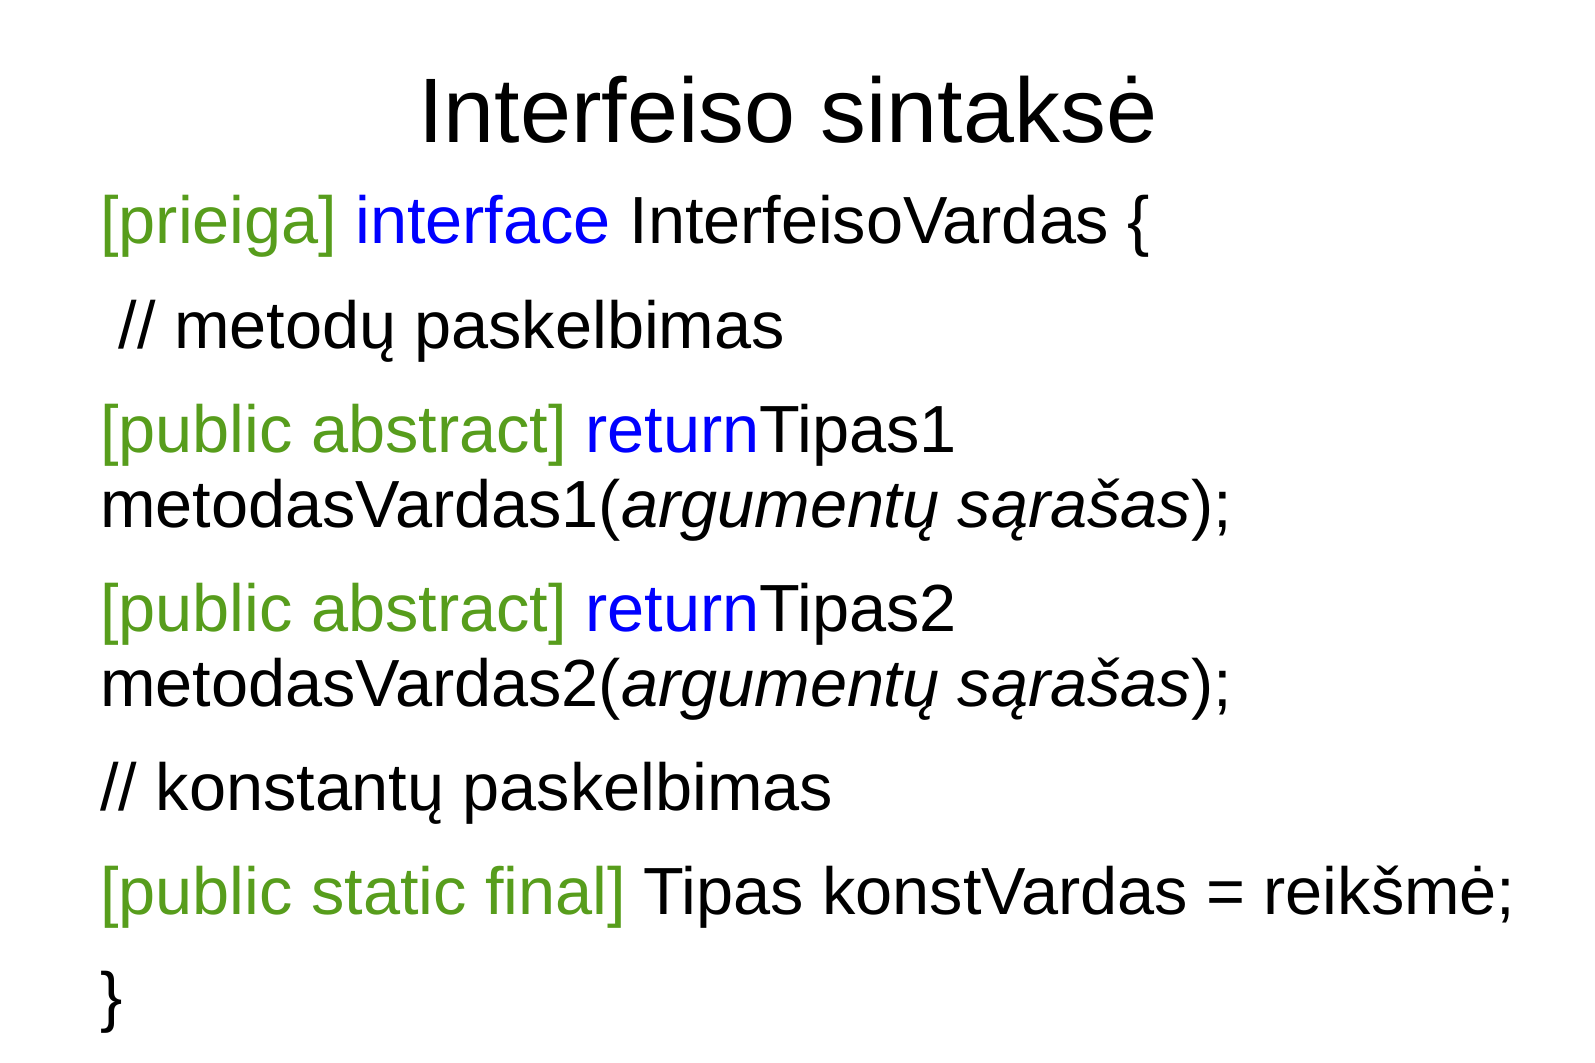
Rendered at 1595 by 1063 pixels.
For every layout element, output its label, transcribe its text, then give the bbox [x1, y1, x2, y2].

list [prieiga] interface InterfeisoVardas { // metodų paskelbimas [public abstract] returnTipas1 metodasVardas1(argumentų sąrašas); [public abstract] returnTipas2 metodasVardas2(argumentų sąrašas); // konstantų paskelbimas [public static final] Tipas konstVardas = reikšmė; } [29, 183, 1565, 1034]
title Interfeiso sintaksė [70, 29, 1506, 183]
